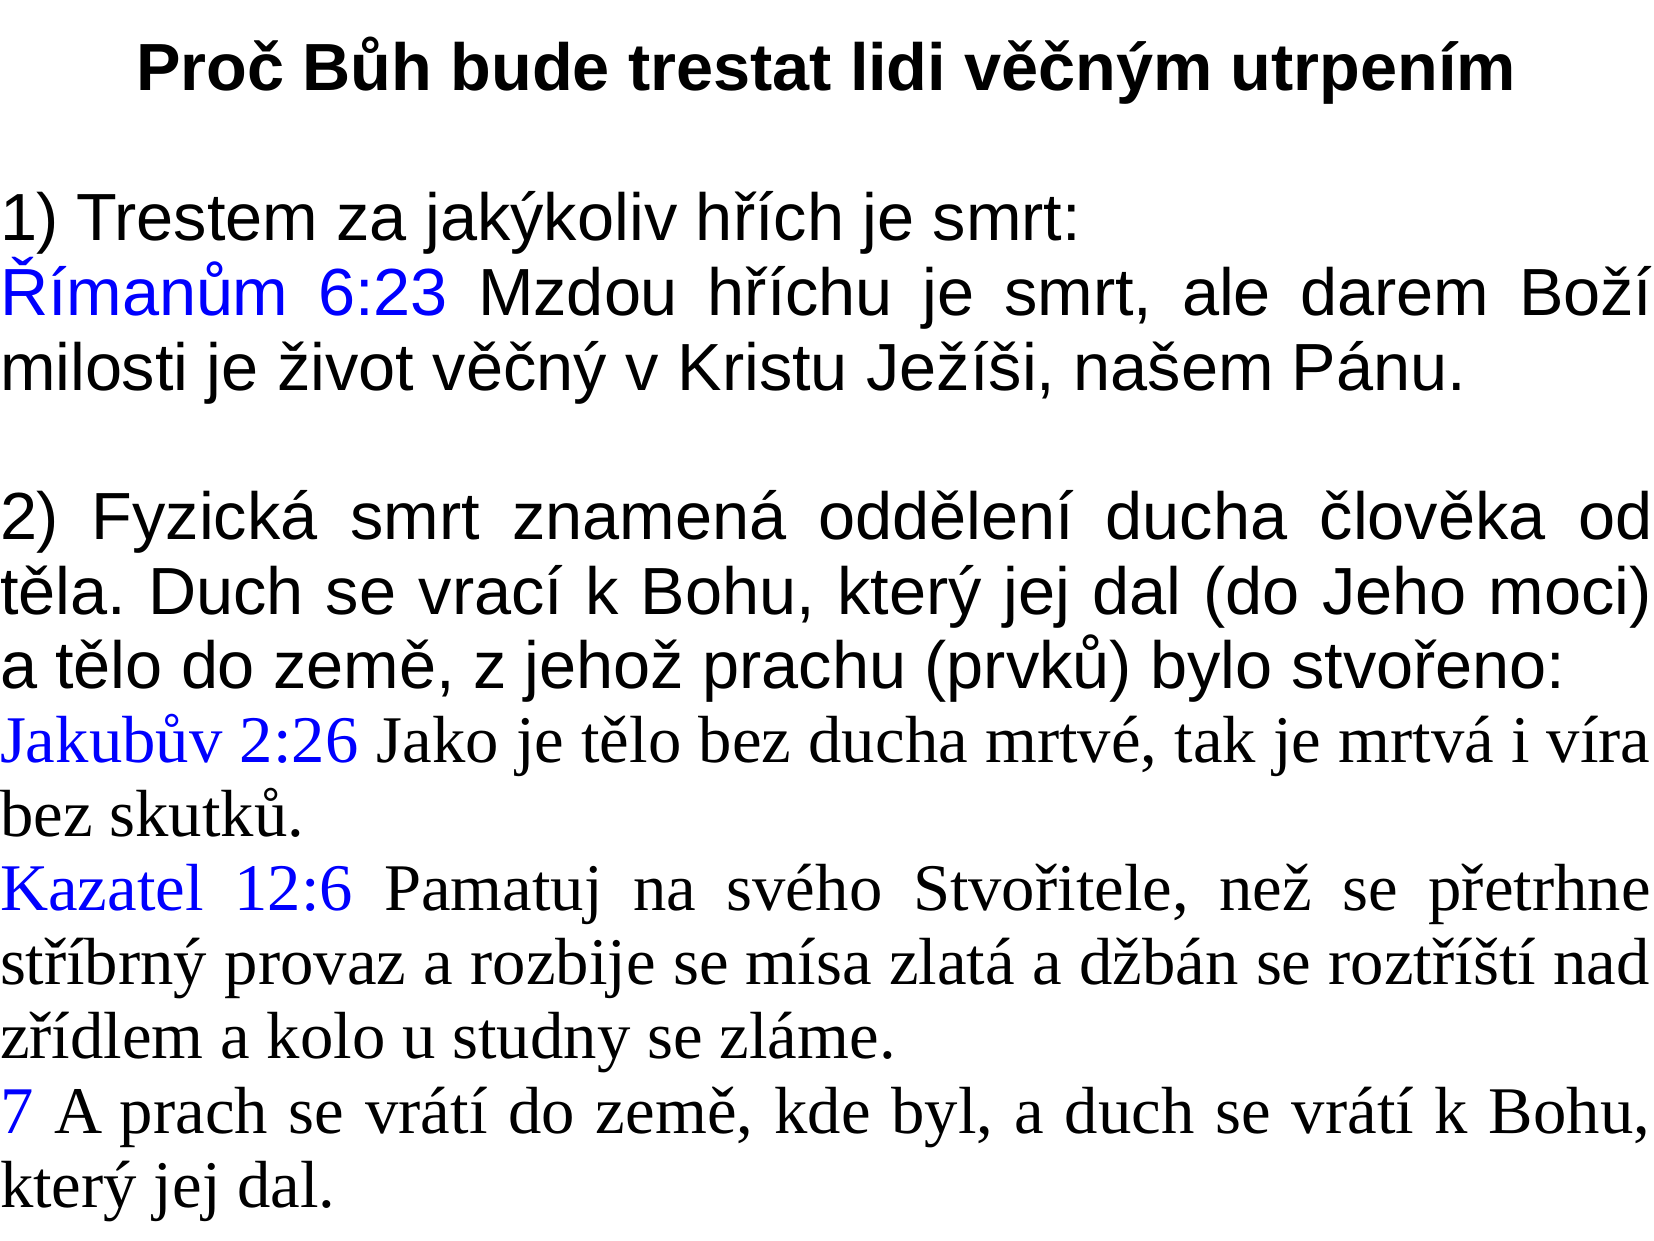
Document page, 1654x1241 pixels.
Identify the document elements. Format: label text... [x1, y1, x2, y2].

subtitle Proč Bůh bude trestat lidi věčným utrpením 1) Trestem za jakýkoliv hřích je smrt: Římanům 6:23 Mzdou hříchu je smrt, ale darem Boží milosti je život věčný v Kristu Ježíši, našem Pánu. 2) Fyzická smrt znamená oddělení ducha člověka od těla. Duch se vrací k Bohu, který jej dal (do Jeho moci) a tělo do země, z jehož prachu (prvků) bylo stvořeno: Jakubův 2:26 Jako je tělo bez ducha mrtvé, tak je mrtvá i víra bez skutků. Kazatel 12:6 Pamatuj na svého Stvořitele, než se přetrhne stříbrný provaz a rozbije se mísa zlatá a džbán se roztříští nad zřídlem a kolo u studny se zláme. 7 A prach se vrátí do země, kde byl, a duch se vrátí k Bohu, který jej dal. [0, 0, 1654, 1241]
